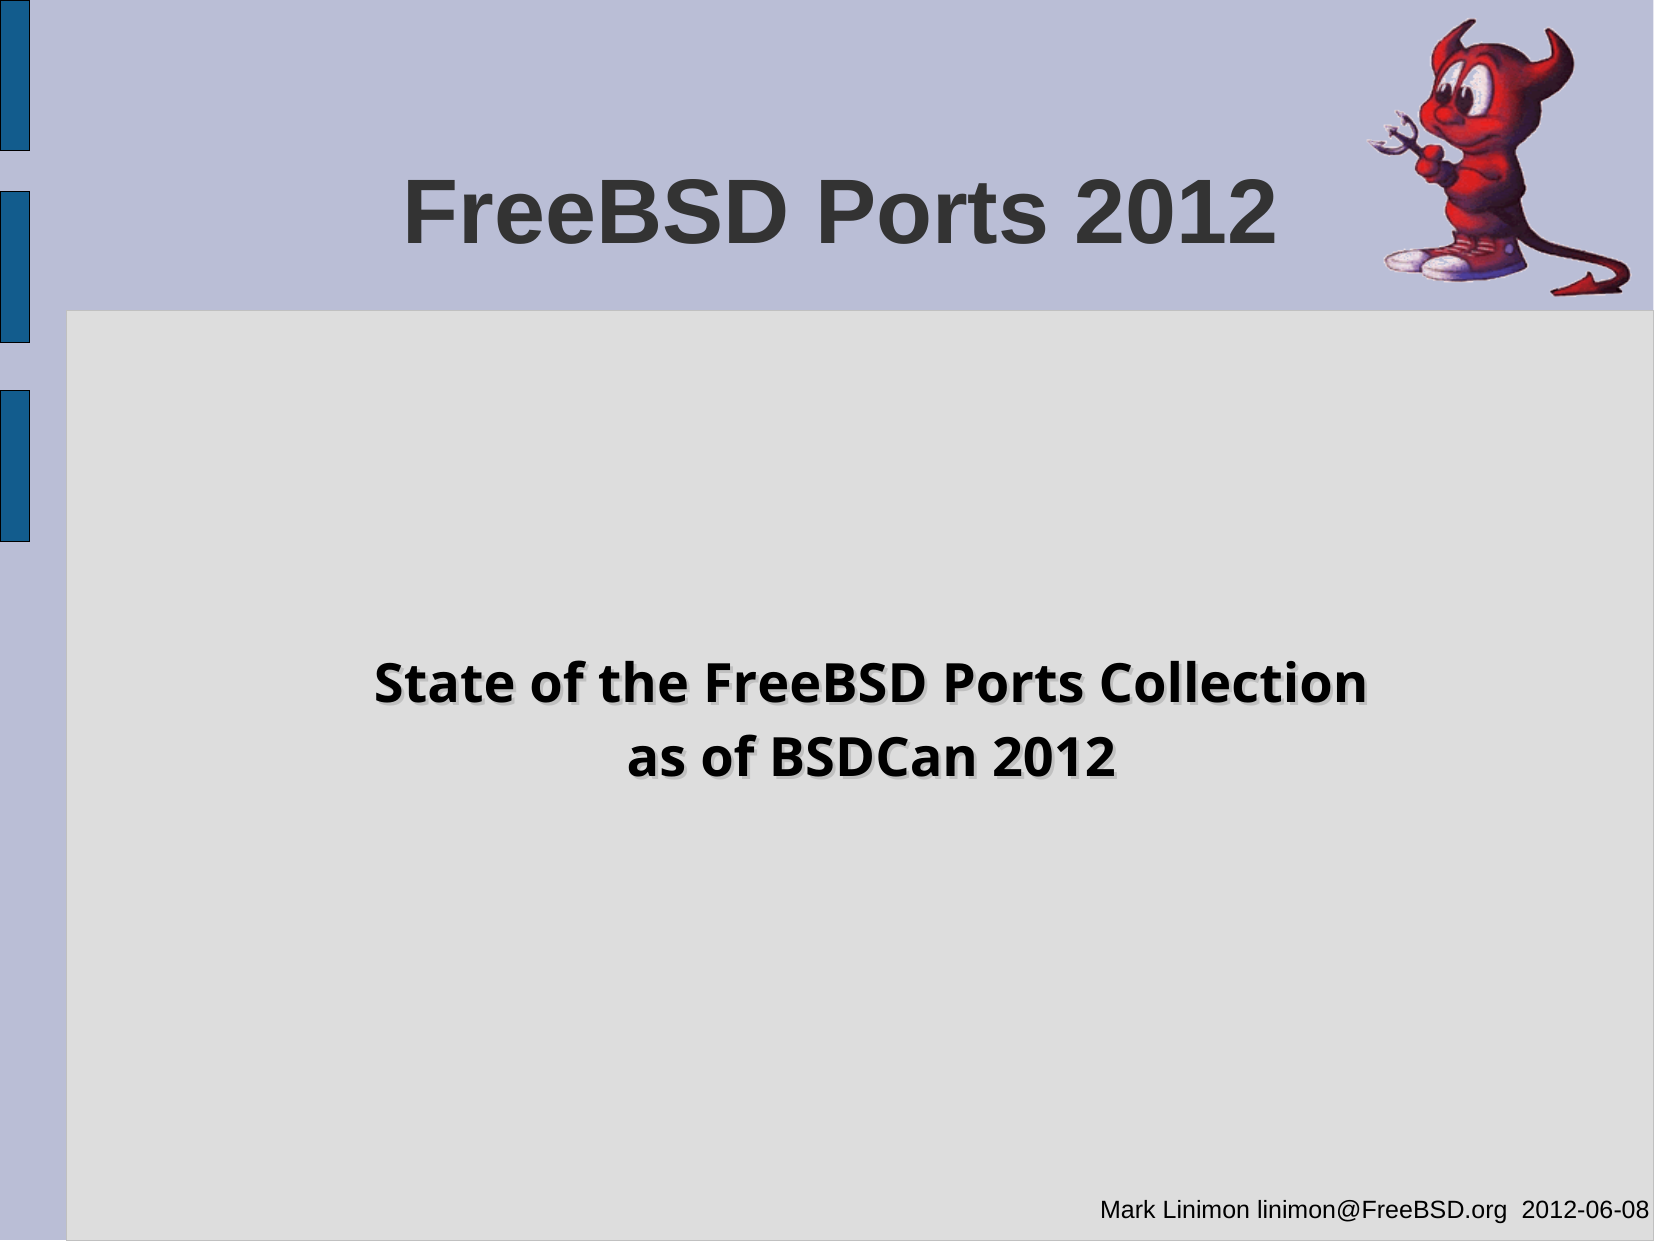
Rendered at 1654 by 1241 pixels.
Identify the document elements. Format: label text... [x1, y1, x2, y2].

title FreeBSD Ports 2012 [135, 108, 1548, 316]
text_box State of the FreeBSD Ports Collection as of BSDCan 2012 [89, 644, 1654, 820]
picture [1361, 14, 1635, 300]
text_box Mark Linimon linimon@FreeBSD.org 2012-06-08 [1100, 1195, 1652, 1225]
